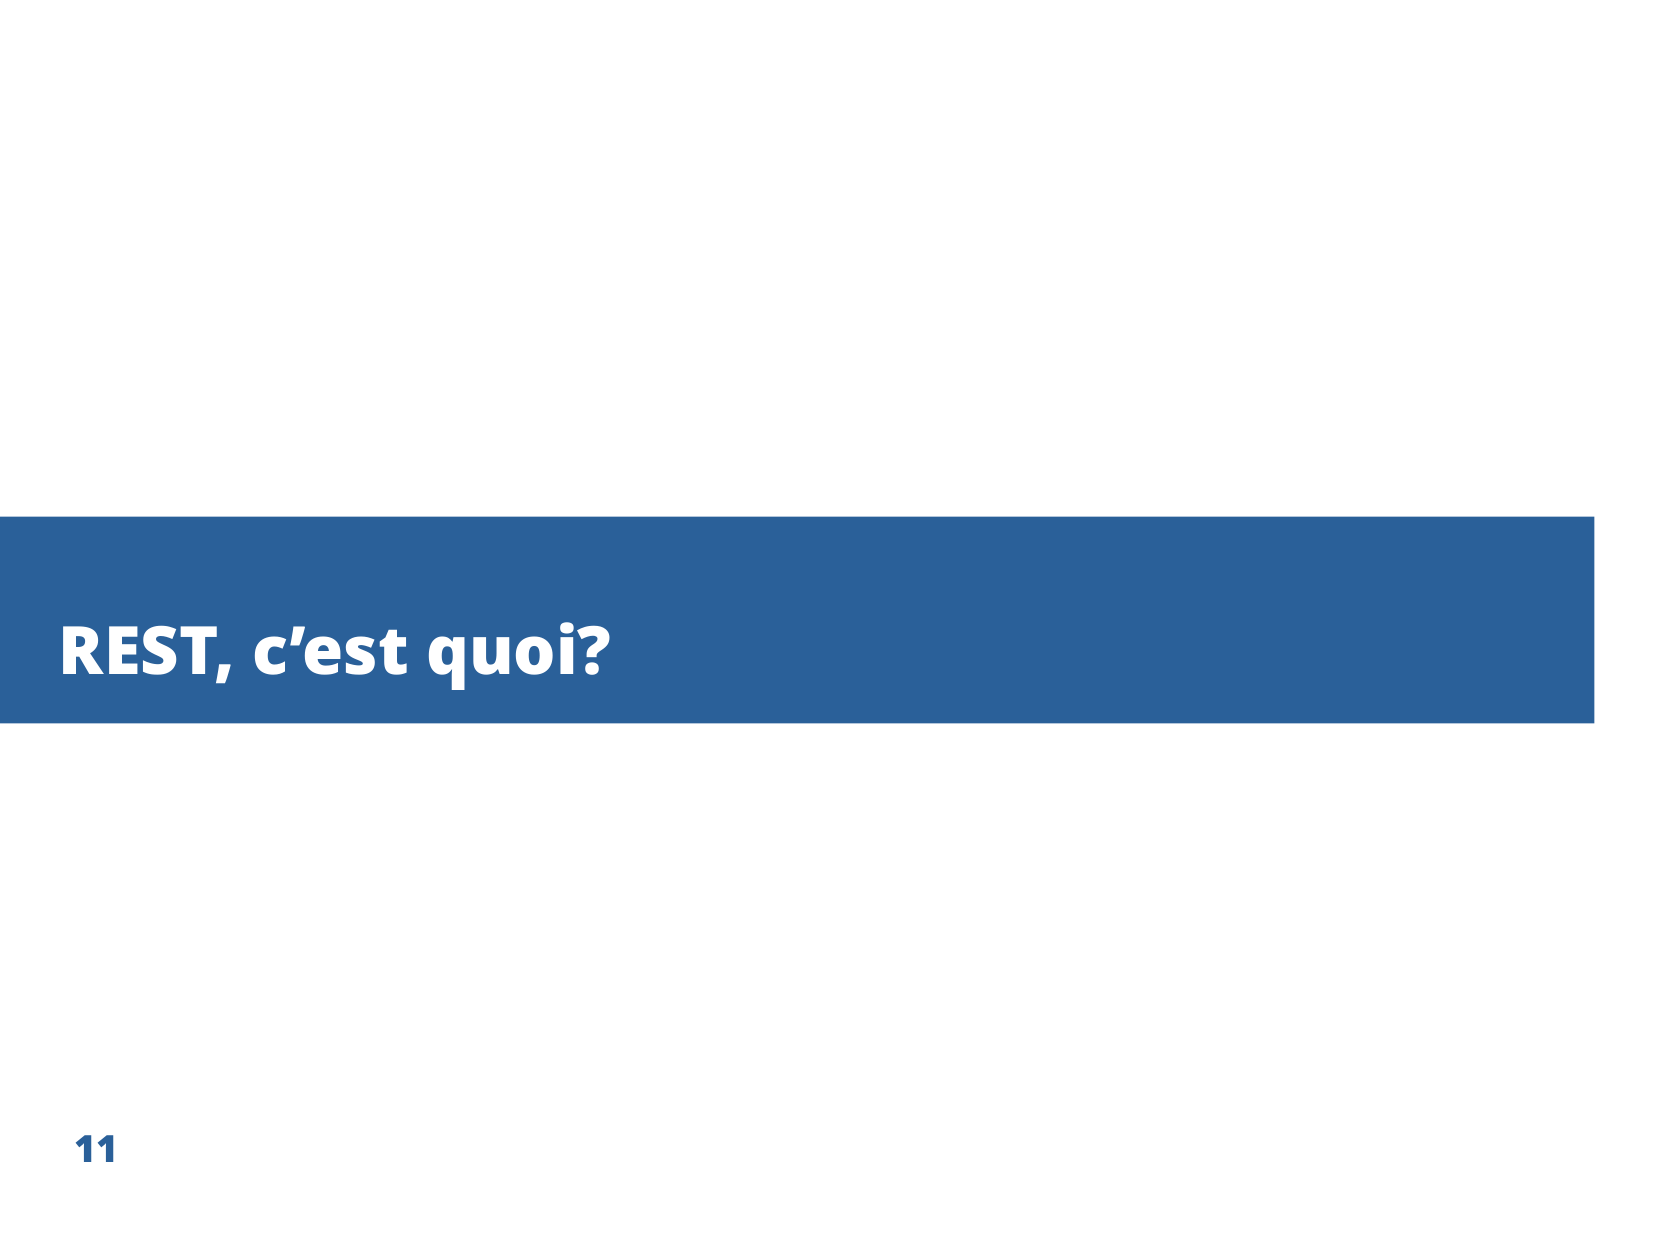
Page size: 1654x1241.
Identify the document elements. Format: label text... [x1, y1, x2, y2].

title REST, c’est quoi? [59, 546, 1595, 694]
